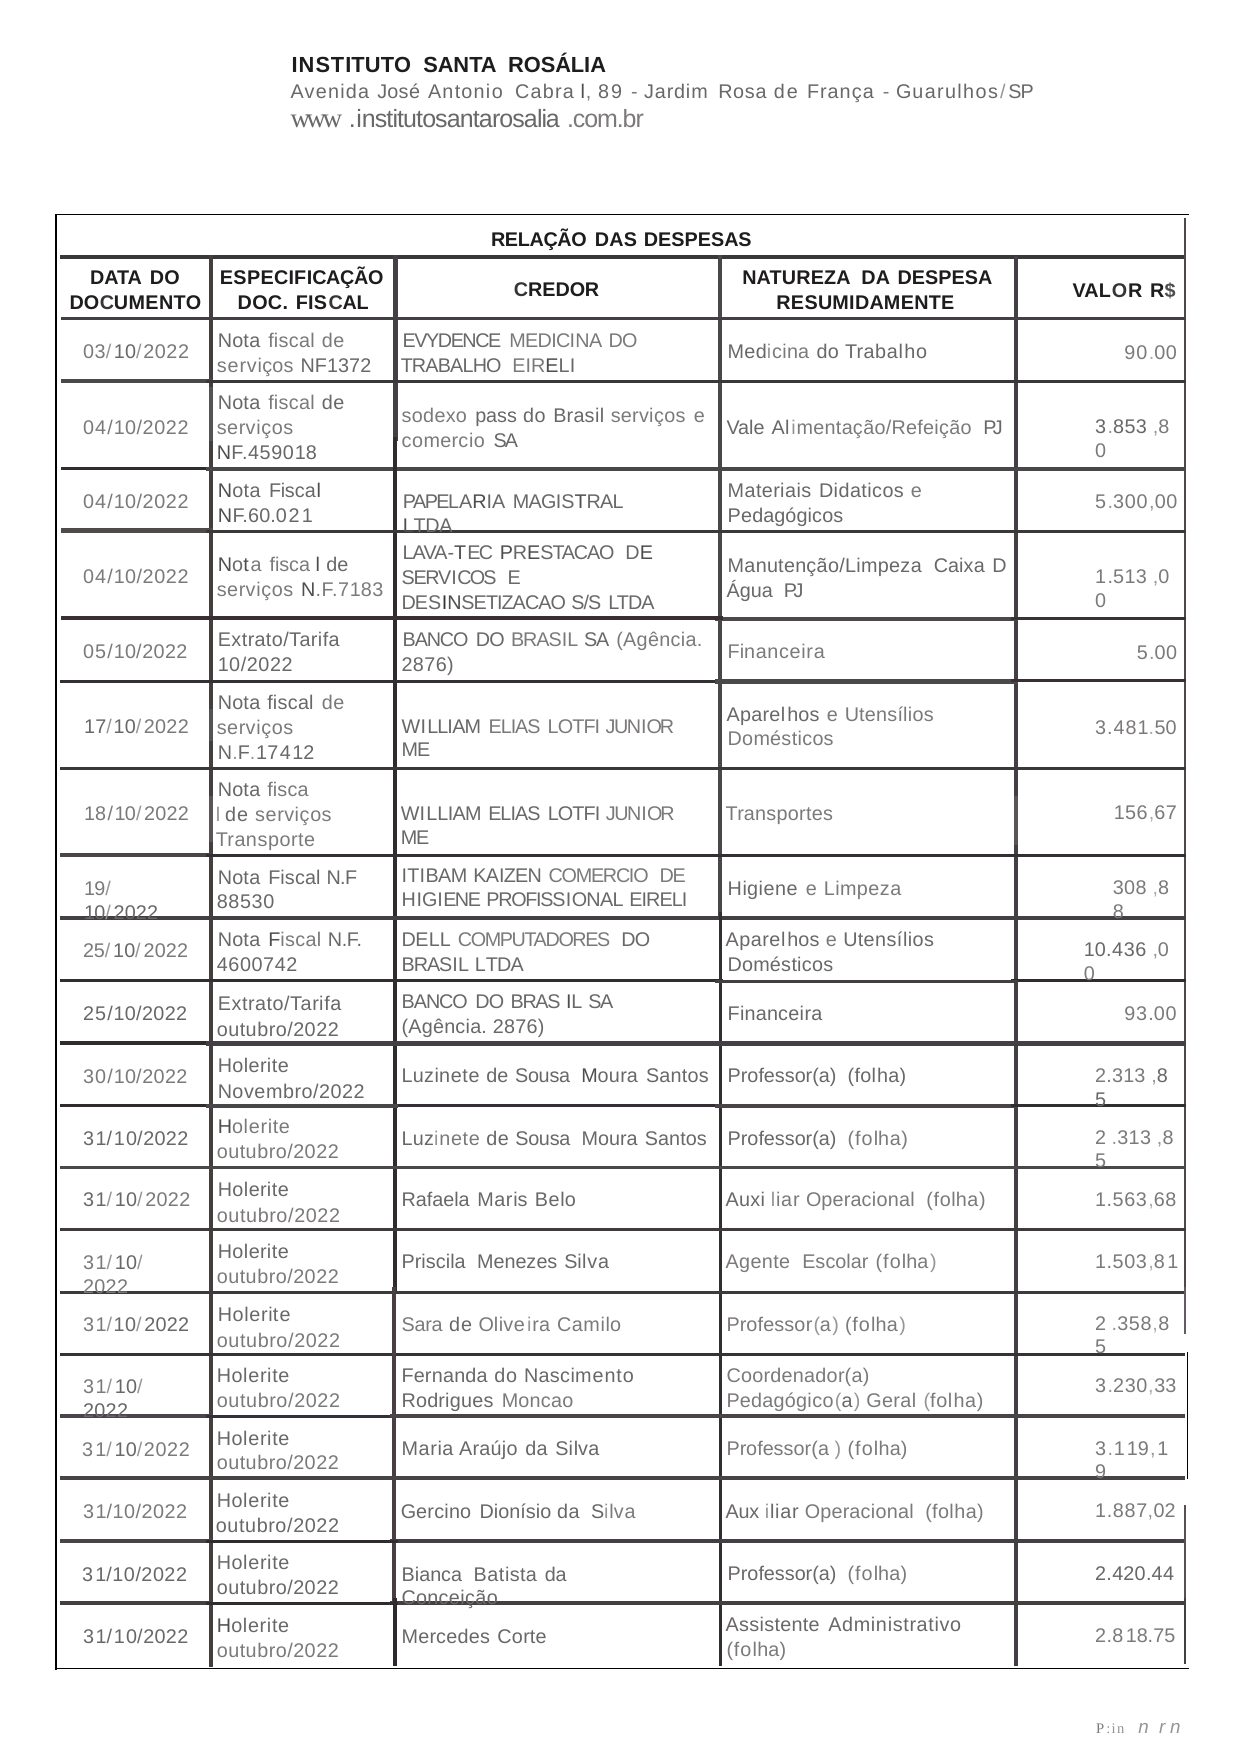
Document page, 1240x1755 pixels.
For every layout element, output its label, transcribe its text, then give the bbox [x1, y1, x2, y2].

text_box Priscila Menezes Silva [399, 1249, 610, 1274]
text_box Gercino Dionísio da Silva [398, 1498, 637, 1523]
text_box 19/ 10/2022 [82, 875, 191, 900]
text_box 1.513 ,00 [1093, 563, 1180, 588]
text_box EVYDENCE MEDICINA DO TRABALHO EIRELI [398, 326, 641, 376]
text_box NATUREZA DA DESPESA RESUMIDAMENTE [740, 263, 997, 313]
text_box Nota fisca lde serviços Transporte [213, 775, 348, 850]
text_box Professor(a) (folha) [725, 1125, 910, 1150]
text_box 05/10/2022 [80, 638, 191, 663]
text_box Luzinete de Sousa Moura Santos [399, 1062, 710, 1087]
text_box Extrato/Tarifa outubro/2022 [214, 987, 348, 1039]
text_box Holerite Novembro/2022 [215, 1050, 370, 1101]
text_box Nota fiscal de serviços N.F.17412 [214, 688, 348, 763]
text_box VALOR R$ [1070, 277, 1180, 302]
text_box 2.818.75 [1093, 1622, 1179, 1647]
text_box 31/10/2022 [80, 1186, 191, 1211]
text_box Holerite outubro/2022 [214, 1361, 346, 1411]
text_box Materiais Didaticos e Pedagógicos [725, 476, 927, 526]
text_box 1.563,68 [1093, 1186, 1180, 1211]
text_box 3.853 ,80 [1093, 413, 1180, 438]
text_box P:in nrn [1094, 1715, 1189, 1738]
text_box 3.230,33 [1093, 1372, 1179, 1397]
text_box Higiene e Limpeza [725, 875, 903, 900]
text_box BANCO DO BRASIL SA (Agência. 2876) [399, 625, 705, 675]
text_box 30/10/2022 [80, 1063, 191, 1088]
text_box Auxi liar Operacional (folha) [723, 1186, 987, 1211]
text_box RELAÇÃO DAS DESPESAS [488, 226, 757, 251]
text_box WILLIAM ELIAS LOTFI JUNIOR ME [399, 713, 708, 738]
text_box 3.481.50 [1093, 714, 1180, 739]
text_box Nota fisca l de serviços N.F.7183 [214, 550, 388, 600]
text_box 04/10/2022 [80, 414, 192, 439]
text_box 31/10/2022 [80, 1125, 191, 1150]
text_box Coordenador(a) Pedagógico(a) Geral (folha) [724, 1361, 988, 1411]
text_box 3.119,19 [1093, 1435, 1179, 1460]
text_box DELL COMPUTADORES DO BRASIL LTDA [399, 925, 652, 975]
text_box Sara de Oliveira Camilo [399, 1311, 625, 1336]
text_box 31/10/ 2022 [80, 1373, 191, 1398]
text_box Holerite outubro/2022 [213, 1486, 344, 1536]
text_box Vale Alimentação/Refeição PJ [724, 414, 1005, 439]
text_box 31/10/2022 [80, 1623, 191, 1648]
text_box 18/10/2022 [82, 800, 191, 825]
text_box WILLIAM ELIAS LOTFI JUNIOR ME [398, 800, 708, 825]
text_box Professor(a) (folha) [724, 1311, 911, 1336]
text_box 2 .358,85 [1093, 1310, 1179, 1335]
text_box Rafaela Maris Belo [399, 1186, 578, 1211]
text_box 308 ,88 [1110, 874, 1180, 899]
text_box Mercedes Corte [399, 1623, 551, 1648]
text_box 2.420.44 [1093, 1560, 1179, 1585]
text_box 31/10/2022 [79, 1436, 191, 1461]
text_box Nota fiscal de serviços NF1372 [214, 326, 376, 376]
text_box Medicina do Trabalho [725, 338, 933, 363]
text_box Luzinete de Sousa Moura Santos [399, 1125, 709, 1150]
text_box Holerite outubro/2022 [214, 1174, 346, 1225]
text_box 04/10/2022 [80, 488, 192, 513]
text_box Aux iliar Operacional (folha) [723, 1498, 986, 1523]
text_box 5.300,00 [1093, 488, 1180, 513]
text_box Nota Fiscal N.F. 4600742 [214, 925, 366, 975]
text_box ESPECIFICAÇÃO DOC. FISCAL [218, 263, 388, 313]
text_box INSTITUTO SANTA ROSÁLIA Avenida José Antonio Cabra l,89 - Jardim Rosa de França - Guarulhos/SP www .institutosantarosalia .com.br [288, 50, 1038, 134]
text_box Nota Fiscal NF.60.021 [215, 476, 327, 526]
text_box Bianca Batista da Conceição [399, 1561, 670, 1586]
text_box 10.436 ,00 [1081, 936, 1180, 961]
text_box Holerite outubro/2022 [214, 1112, 344, 1162]
text_box Assistente Administrativo (folha) [723, 1610, 968, 1660]
text_box ITIBAM KAIZEN COMERCIO DE HIGIENE PROFISSIONAL EIRELI [399, 863, 689, 912]
text_box CREDOR [511, 276, 603, 301]
text_box Manutenção/Limpeza Caixa D Água PJ [724, 552, 1011, 602]
text_box Professor(a) (folha) [725, 1062, 909, 1087]
text_box Holerite outubro/2022 [214, 1237, 344, 1287]
text_box Holerite outubro/2022 [214, 1611, 344, 1661]
text_box 25/10/2022 [80, 938, 191, 963]
text_box 2 .313 ,85 [1093, 1124, 1179, 1149]
text_box Holerite outubro/2022 [214, 1299, 346, 1350]
text_box LAVA-TEC PRESTACAO DE SERVICOS E DESINSETIZACAO S/S LTDA [399, 538, 686, 613]
text_box DATA DO DOCUMENTO [67, 263, 206, 313]
text_box Financeira [725, 638, 828, 663]
text_box 17/10/2022 [82, 713, 191, 738]
text_box PAPELARIA MAGISTRAL LTDA [400, 488, 675, 513]
text_box BANCO DO BRAS IL SA (Agência. 2876) [399, 987, 704, 1037]
text_box 5.00 [1134, 639, 1180, 664]
text_box 90.00 [1122, 339, 1180, 364]
text_box 31/10/2022 [79, 1561, 190, 1586]
text_box Extrato/Tarifa 10/2022 [215, 625, 348, 675]
text_box sodexo pass do Brasil serviços e comercio SA [399, 401, 709, 451]
text_box Financeira [725, 1000, 827, 1025]
text_box 156,67 [1111, 799, 1180, 824]
text_box Agente Escolar (folha) [723, 1249, 938, 1274]
text_box 2.313 ,85 [1093, 1062, 1179, 1087]
text_box Nota Fiscal N.F 88530 [214, 863, 361, 913]
text_box Nota fiscal de serviços NF.459018 [214, 388, 348, 463]
text_box 03/10/2022 [80, 338, 192, 363]
text_box 1.503,81 [1093, 1249, 1184, 1274]
text_box Fernanda do Nascimento Rodrigues Moncao [399, 1361, 639, 1411]
text_box 1.887,02 [1093, 1497, 1179, 1522]
text_box 31/10/ 2022 [80, 1250, 191, 1275]
text_box 31/10/2022 [80, 1498, 190, 1523]
text_box Professor(a) (folha) [725, 1560, 909, 1585]
text_box 31/10/2022 [80, 1311, 191, 1336]
text_box Maria Araújo da Silva [399, 1435, 601, 1460]
text_box 25/10/2022 [80, 1000, 191, 1025]
text_box Transportes [723, 800, 839, 825]
text_box Aparelhos e Utensílios Domésticos [724, 701, 938, 750]
text_box 93.00 [1122, 1000, 1180, 1025]
text_box 04/10/2022 [80, 563, 192, 588]
text_box Aparelhos e Utensílios Domésticos [723, 925, 939, 975]
text_box Holerite outubro/2022 [214, 1548, 344, 1598]
text_box Professor(a ) (folha) [724, 1435, 909, 1460]
text_box Holerite outubro/2022 [214, 1423, 344, 1473]
